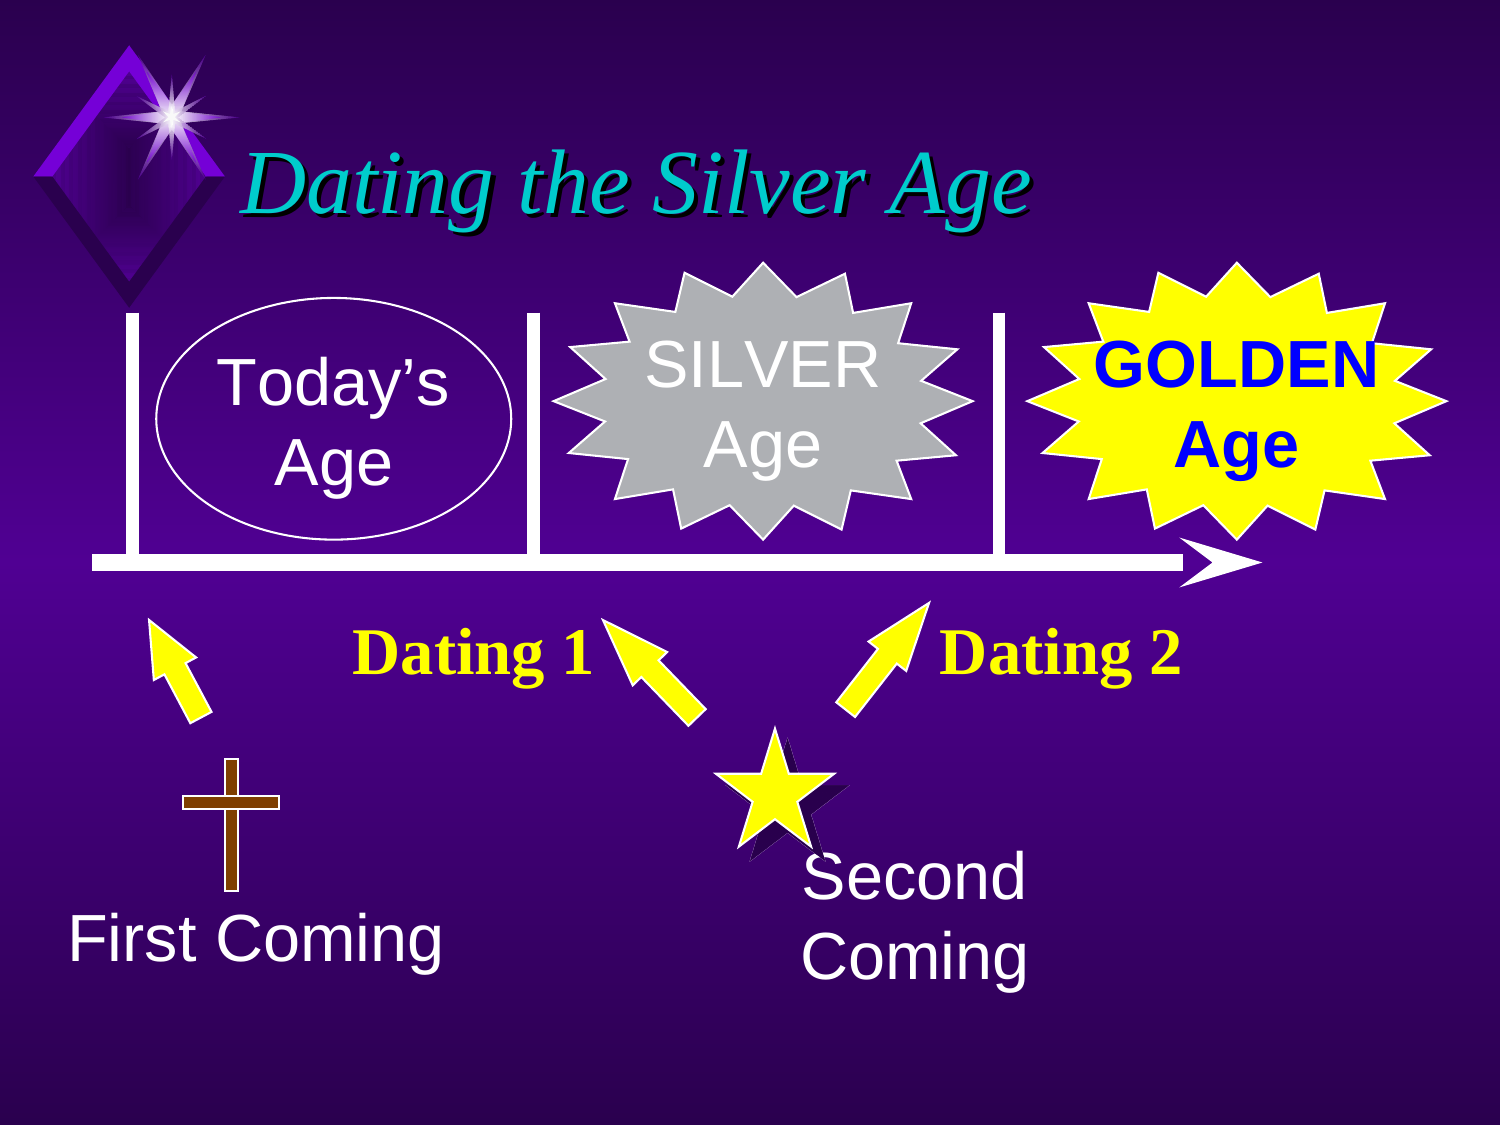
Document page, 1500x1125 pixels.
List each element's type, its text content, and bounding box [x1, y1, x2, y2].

text_box [836, 606, 924, 717]
text_box [715, 728, 835, 847]
text_box Dating 2 [924, 599, 1275, 696]
text_box Second Coming [671, 825, 1158, 1000]
text_box First Coming [42, 887, 470, 983]
text_box SILVER Age [553, 262, 973, 540]
text_box Today’s Age [156, 297, 512, 540]
text_box [149, 619, 212, 724]
text_box Dating 1 [337, 599, 688, 696]
text_box [183, 758, 279, 892]
text_box GOLDEN Age [1027, 262, 1447, 540]
title Dating the Silver Age [224, 78, 1388, 288]
text_box [659, 690, 706, 726]
